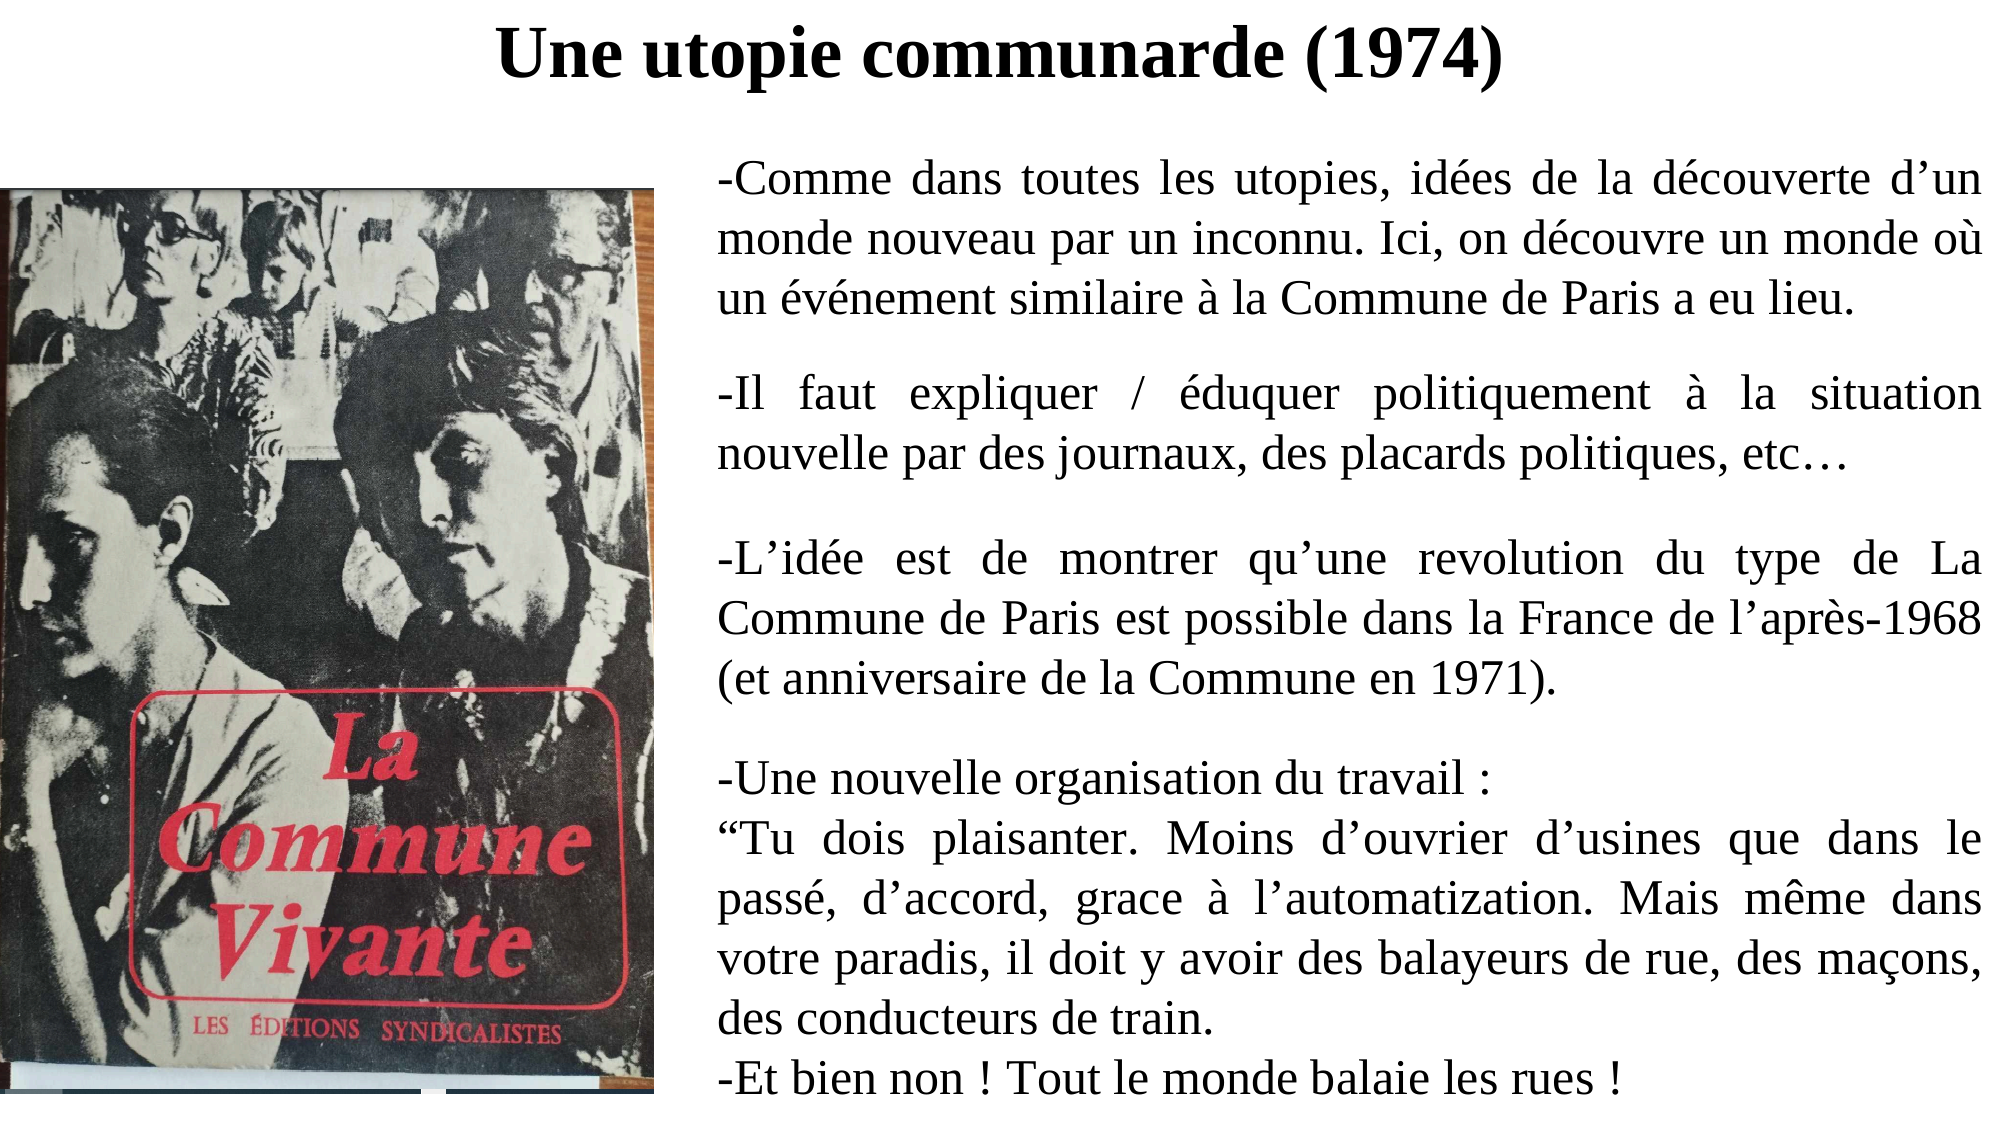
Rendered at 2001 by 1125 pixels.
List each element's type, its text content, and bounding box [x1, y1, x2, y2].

picture [0, 189, 654, 1094]
text_box -Comme dans toutes les utopies, idées de la découverte d’un monde nouveau par un inconnu. Ici, on découvre un monde où un événement similaire à la Commune de Paris a eu lieu. -Il faut expliquer / éduquer politiquement à la situation nouvelle par des journaux, des placards politiques, etc… -L’idée est de montrer qu’une revolution du type de La Commune de Paris est possible dans la France de l’après-1968 (et anniversaire de la Commune en 1971). -Une nouvelle organisation du travail : “Tu dois plaisanter. Moins d’ouvrier d’usines que dans le passé, d’accord, grace à l’automatization. Mais même dans votre paradis, il doit y avoir des balayeurs de rue, des maçons, des conducteurs de train. -Et bien non ! Tout le monde balaie les rues ! [706, 139, 2000, 1125]
title Une utopie communarde (1974) [353, 2, 1647, 105]
